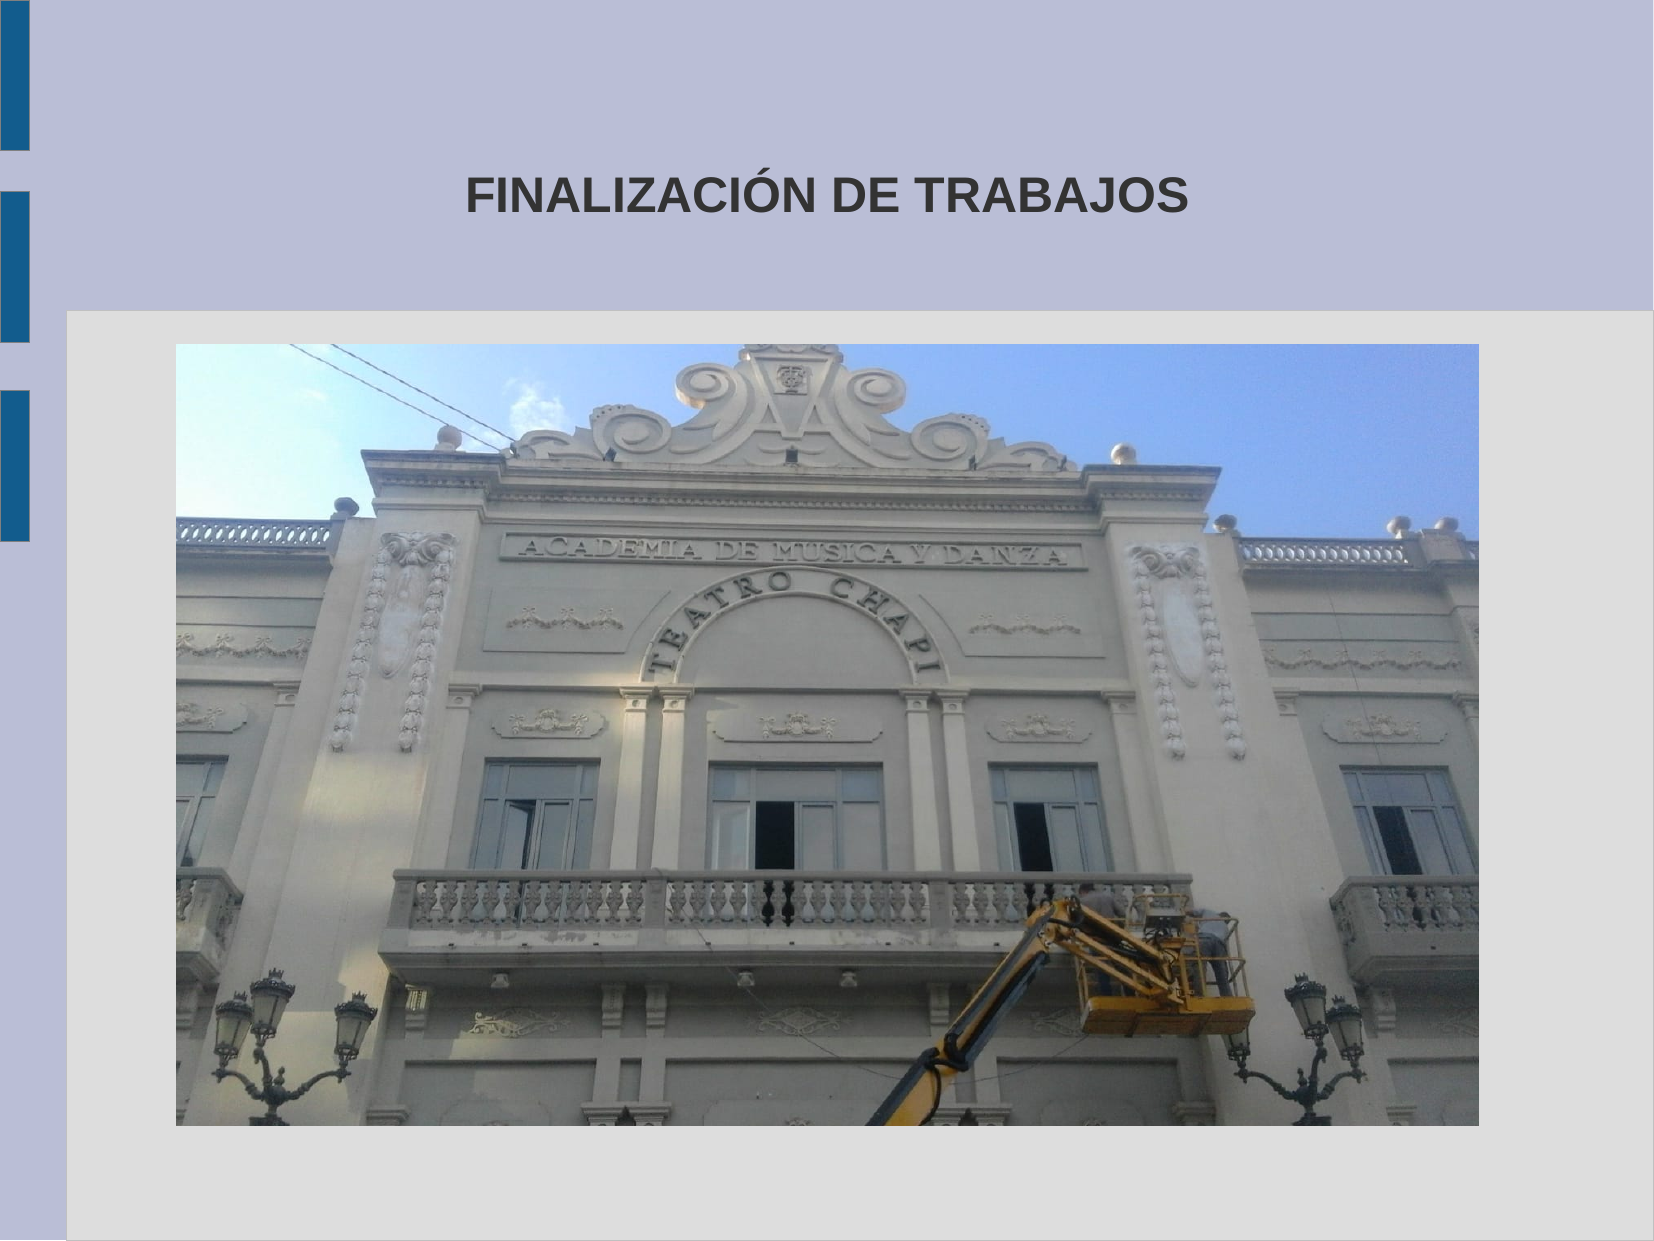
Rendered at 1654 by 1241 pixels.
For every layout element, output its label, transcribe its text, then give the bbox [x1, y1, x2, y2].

picture [176, 344, 1479, 1126]
title FINALIZACIÓN DE TRABAJOS [121, 91, 1534, 299]
